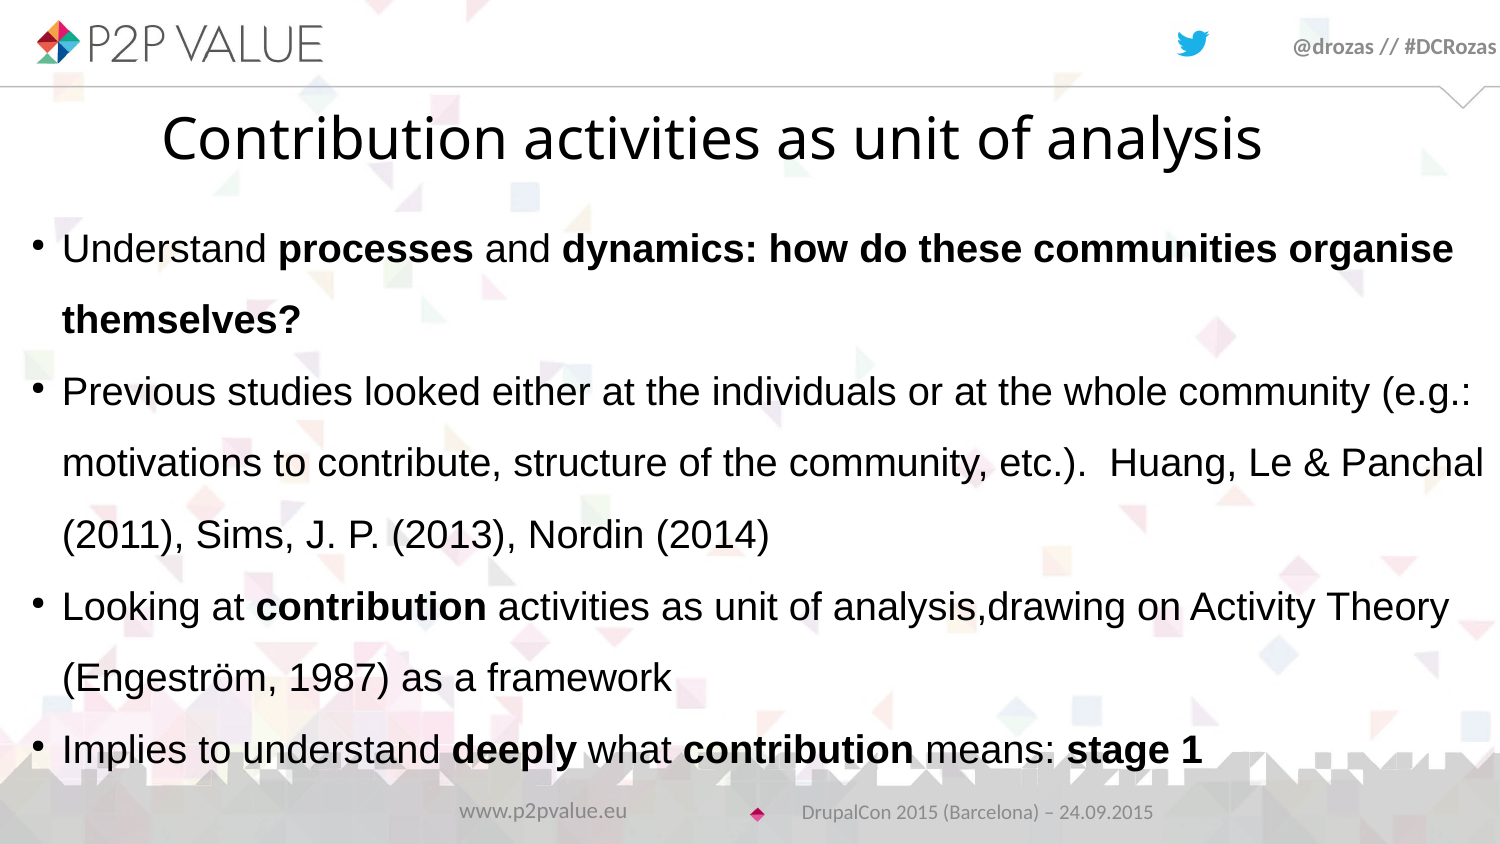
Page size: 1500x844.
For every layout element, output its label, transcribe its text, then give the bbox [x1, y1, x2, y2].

text_box www.p2pvalue.eu [453, 789, 672, 829]
text_box DrupalCon 2015 (Barcelona) – 24.09.2015 [788, 788, 1481, 834]
subtitle Understand processes and dynamics: how do these communities organise themselves? Previous studies looked either at the individuals or at the whole community (e.g.: motivations to contribute, structure of the community, etc.). Huang, Le & Panchal (2011), Sims, J. P. (2013), Nordin (2014) Looking at contribution activities as unit of analysis,drawing on Activity Theory (Engeström, 1987) as a framework Implies to understand deeply what contribution means: stage 1 [17, 191, 1500, 781]
title Contribution activities as unit of analysis [60, 92, 1366, 181]
text_box @drozas // #DCRozas [1170, 15, 1500, 76]
picture [0, 0, 1500, 844]
